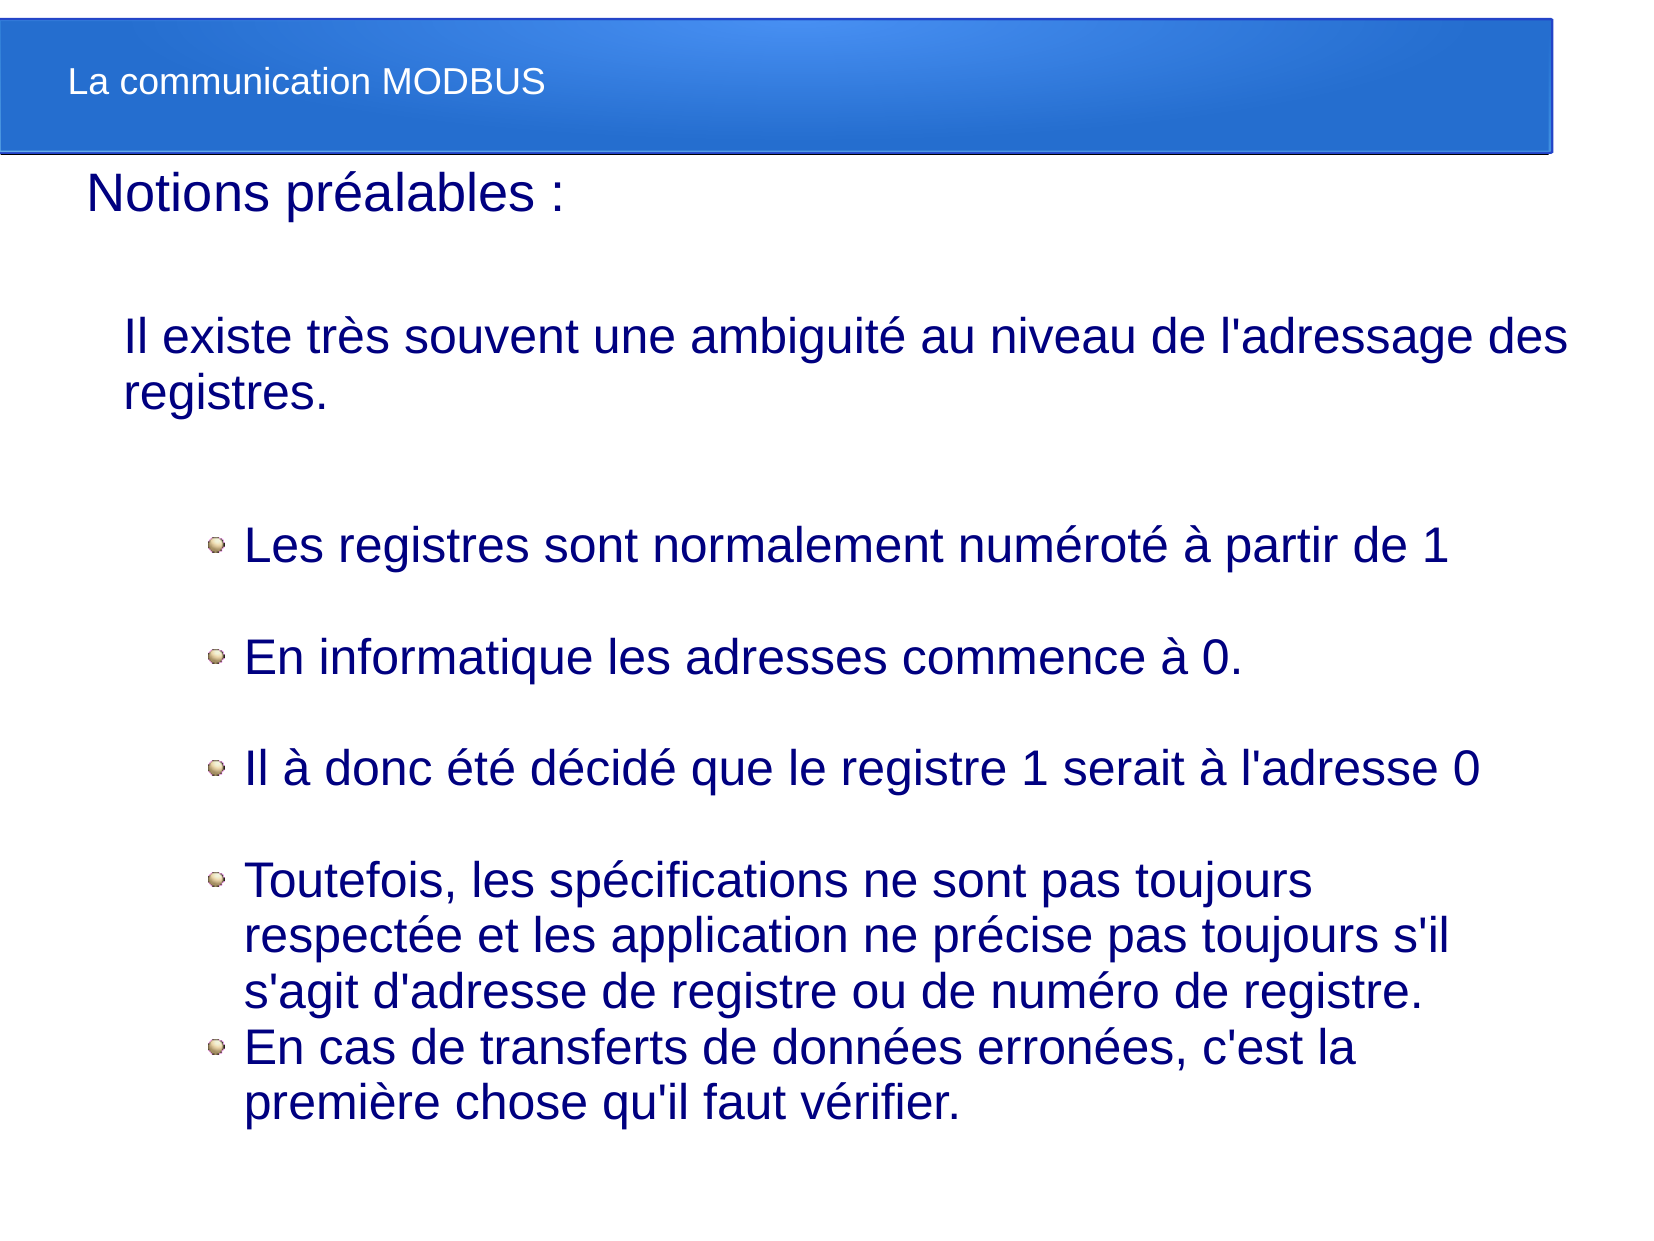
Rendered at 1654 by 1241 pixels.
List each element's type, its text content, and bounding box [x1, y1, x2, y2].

text_box La communication MODBUS [53, 53, 562, 111]
text_box Il existe très souvent une ambiguité au niveau de l'adressage des registres. [72, 300, 1585, 428]
text_box Notions préalables : [71, 155, 611, 231]
text_box Les registres sont normalement numéroté à partir de 1 En informatique les adresses commence à 0. Il à donc été décidé que le registre 1 serait à l'adresse 0 Toutefois, les spécifications ne sont pas toujours respectée et les application ne précise pas toujours s'il s'agit d'adresse de registre ou de numéro de registre. En cas de transferts de données erronées, c'est la première chose qu'il faut vérifier. [193, 510, 1524, 1139]
